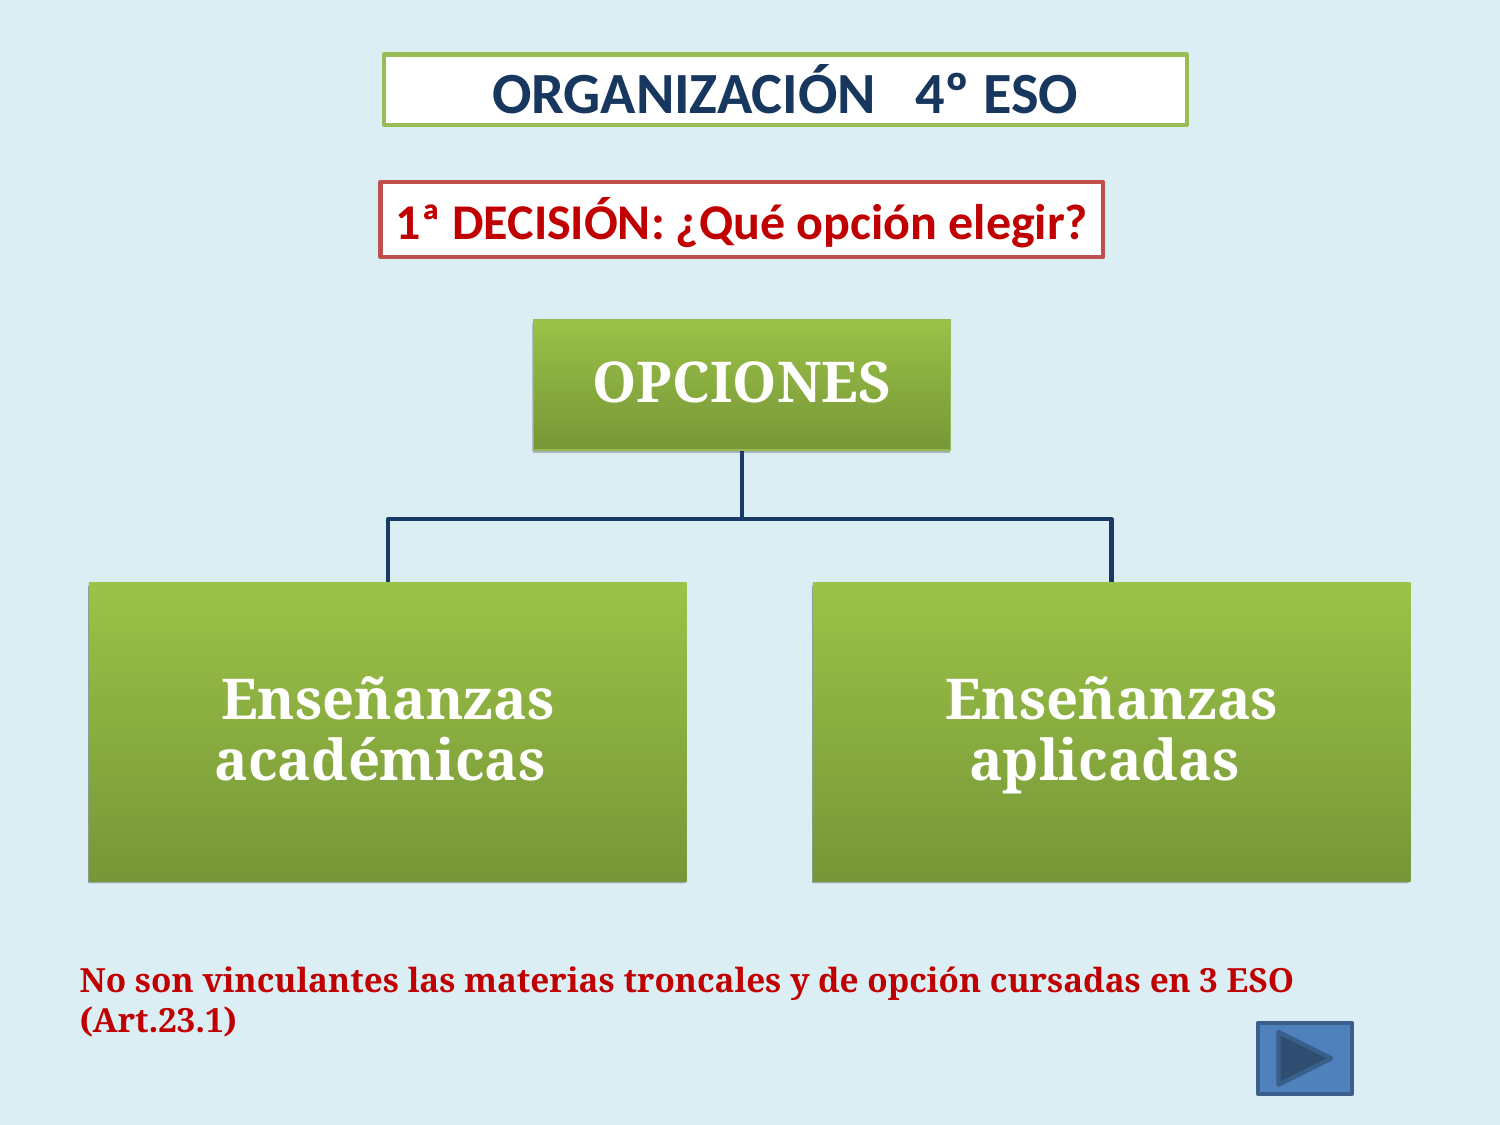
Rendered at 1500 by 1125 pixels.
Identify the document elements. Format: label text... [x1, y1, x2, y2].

text_box ORGANIZACIÓN 4º ESO [383, 54, 1187, 126]
text_box 1ª DECISIÓN: ¿Qué opción elegir? [380, 182, 1104, 257]
text_box Enseñanzas académicas [88, 582, 687, 882]
text_box No son vinculantes las materias troncales y de opción cursadas en 3 ESO (Art.23.1) [64, 952, 1423, 1007]
text_box [1257, 1023, 1353, 1094]
text_box Enseñanzas aplicadas [812, 582, 1411, 882]
text_box OPCIONES [533, 319, 951, 450]
